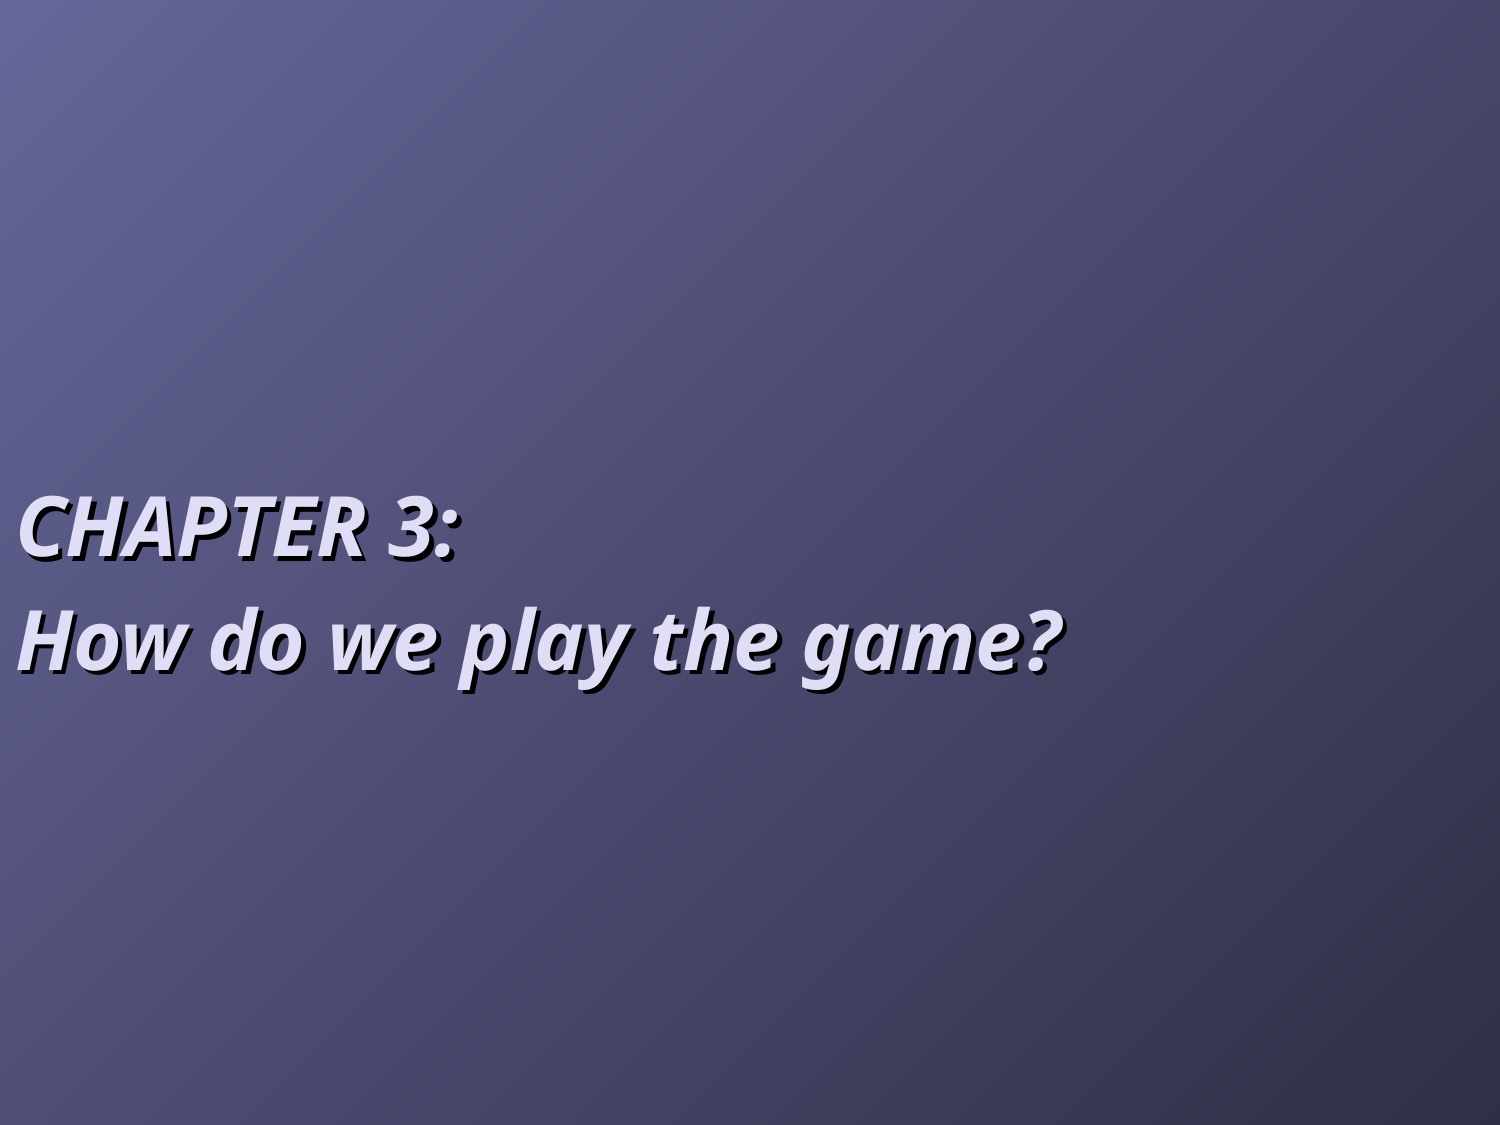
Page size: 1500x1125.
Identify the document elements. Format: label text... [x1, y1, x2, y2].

title CHAPTER 3: How do we play the game? [0, 473, 1500, 689]
